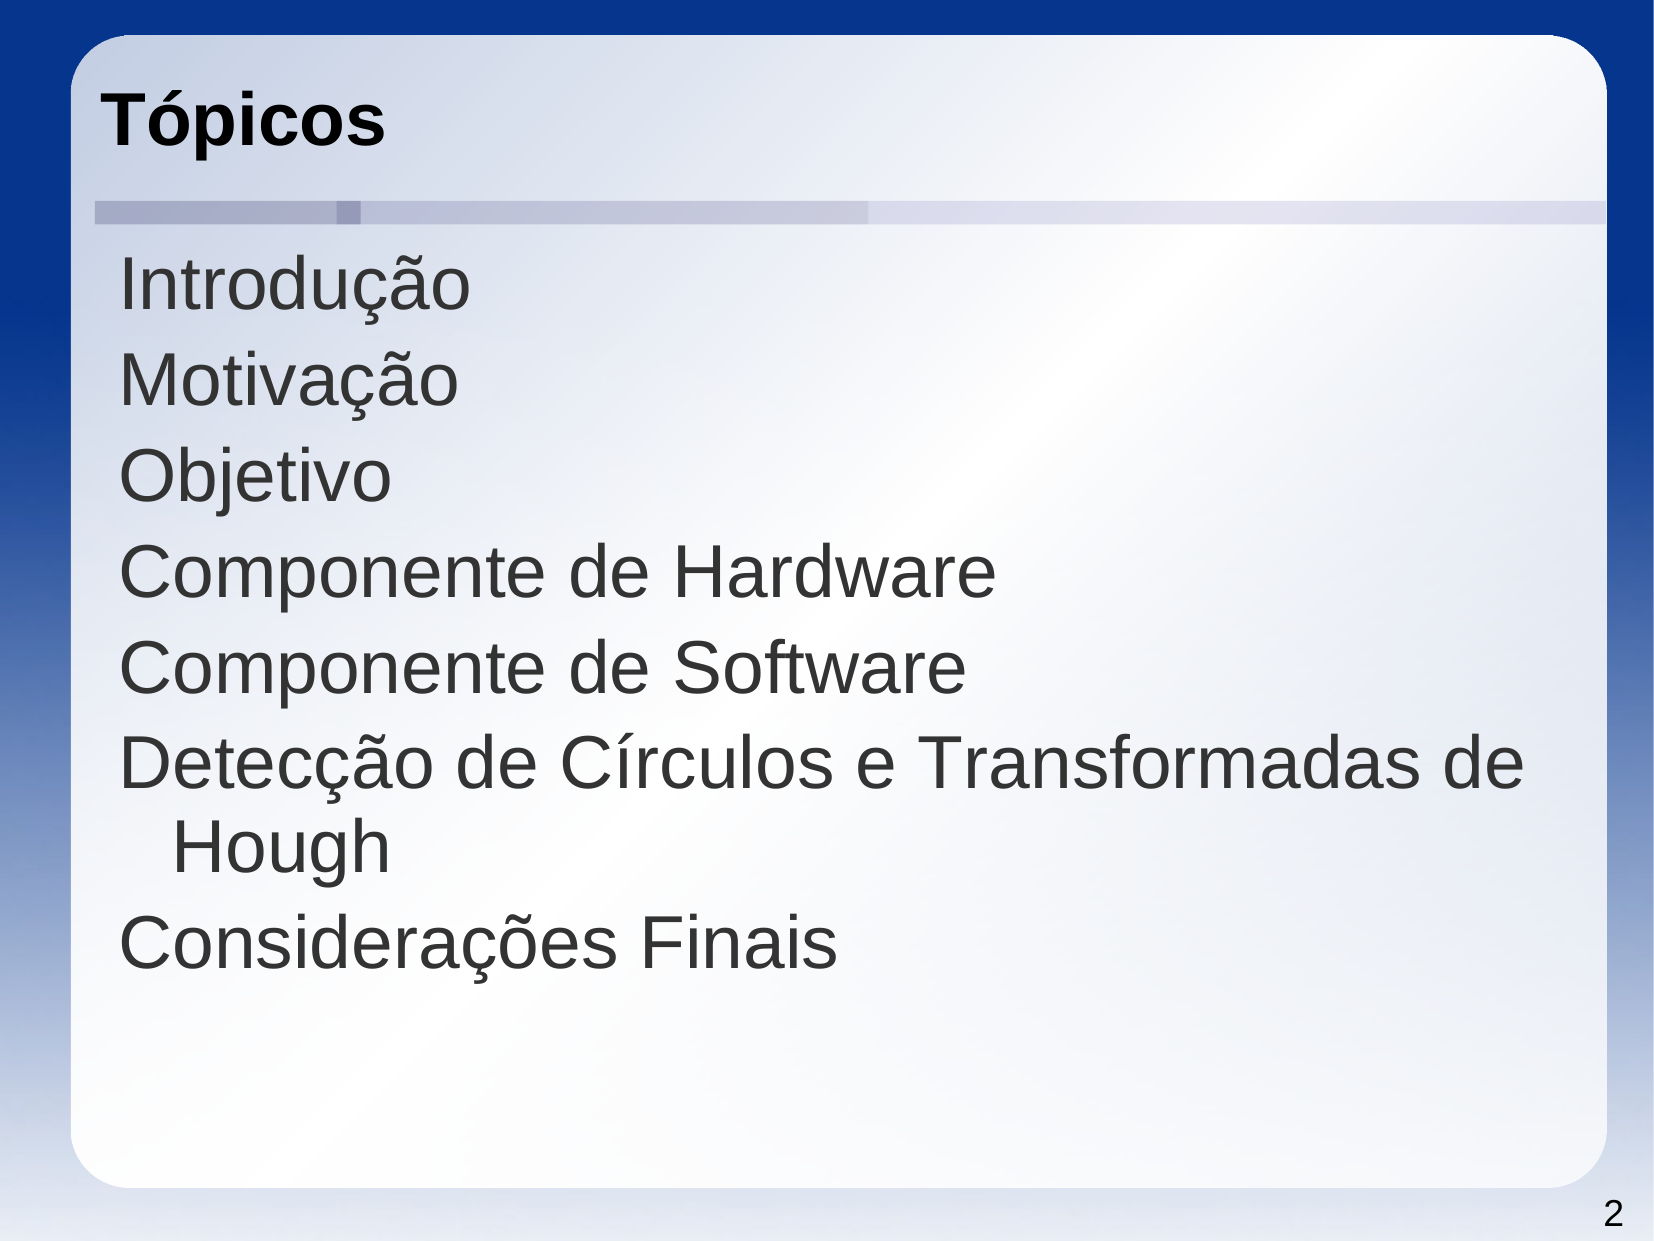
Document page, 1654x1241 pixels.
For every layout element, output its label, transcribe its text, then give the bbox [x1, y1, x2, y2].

list Introdução Motivação Objetivo Componente de Hardware Componente de Software Detecção de Círculos e Transformadas de Hough Considerações Finais [100, 242, 1577, 1158]
title Tópicos [100, 55, 1577, 184]
picture [0, 0, 1654, 1241]
